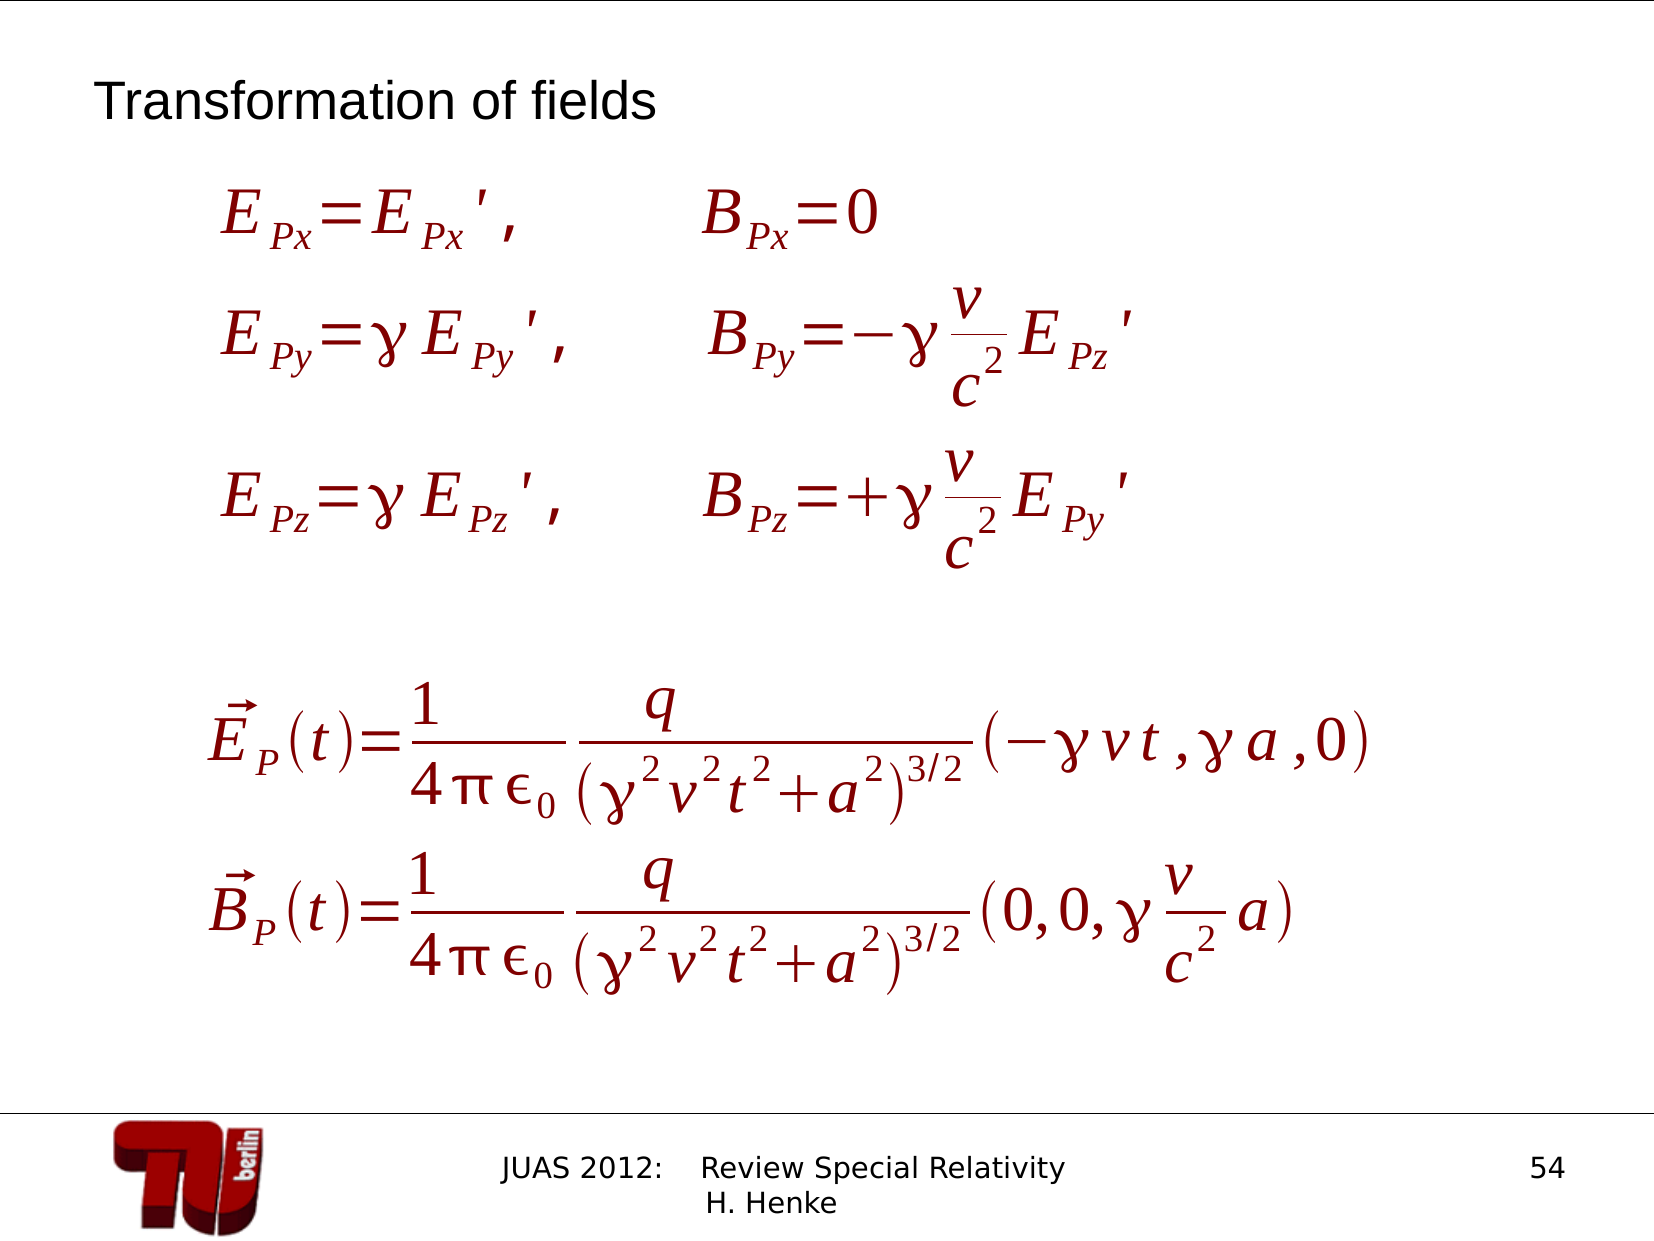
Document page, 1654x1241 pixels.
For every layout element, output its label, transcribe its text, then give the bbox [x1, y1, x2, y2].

chart [210, 174, 1137, 583]
text_box Transformation of fields [79, 63, 899, 139]
chart [198, 661, 1379, 1000]
picture [112, 1119, 265, 1238]
